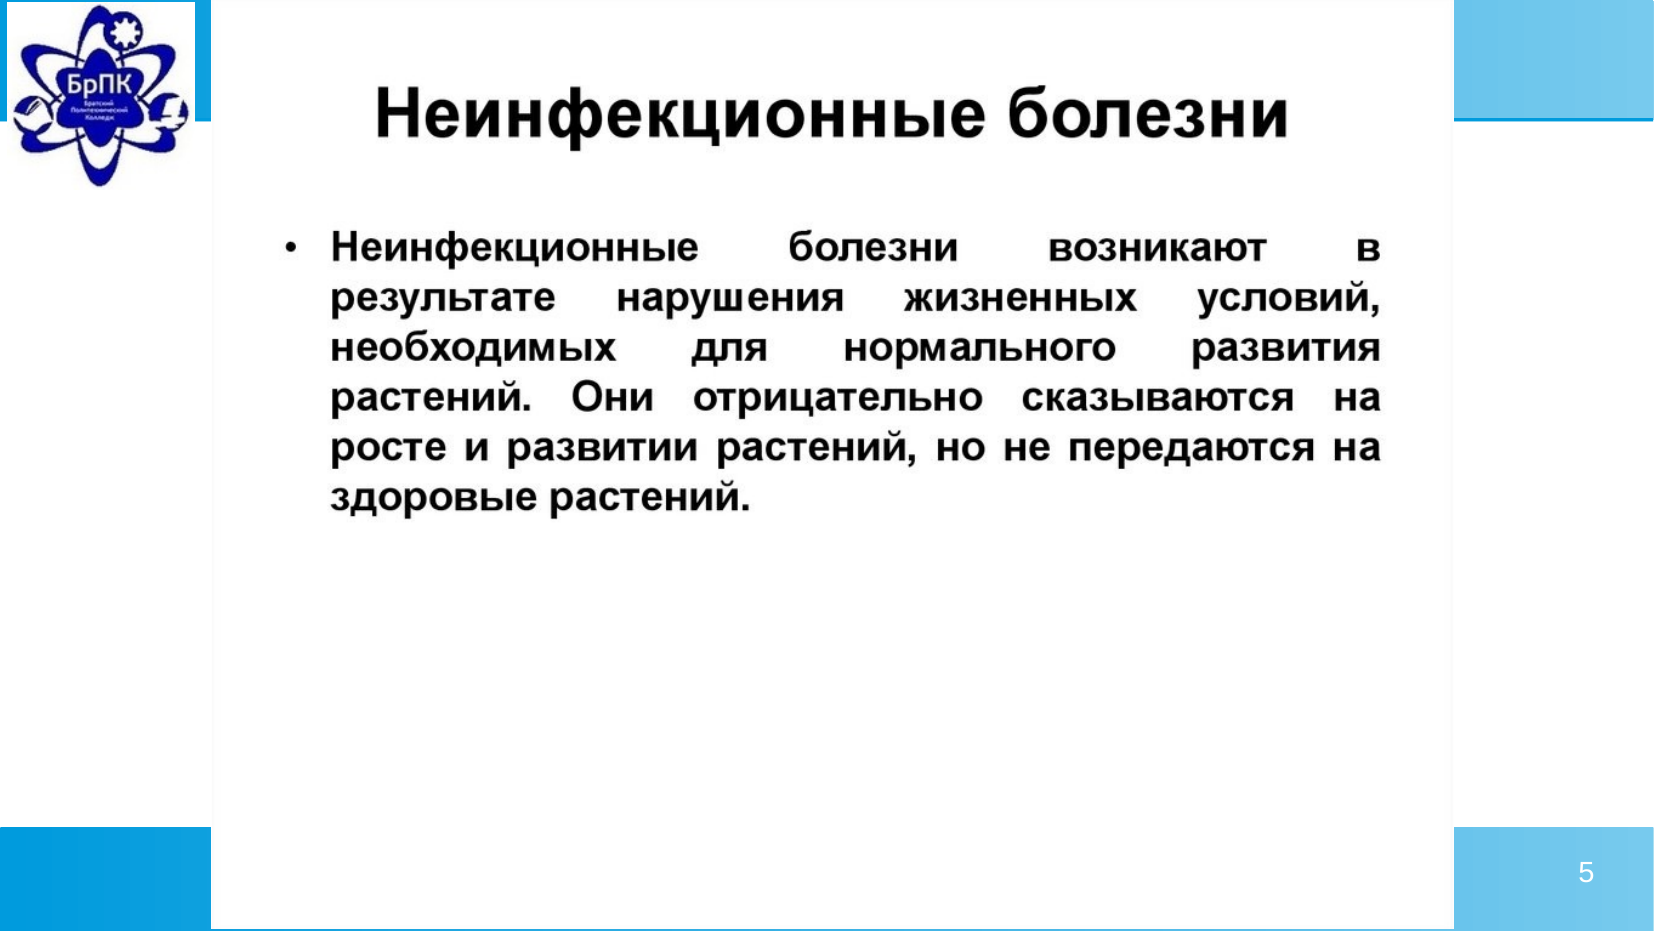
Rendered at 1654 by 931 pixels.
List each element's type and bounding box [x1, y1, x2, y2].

picture [7, 3, 195, 190]
picture [211, 0, 1454, 929]
